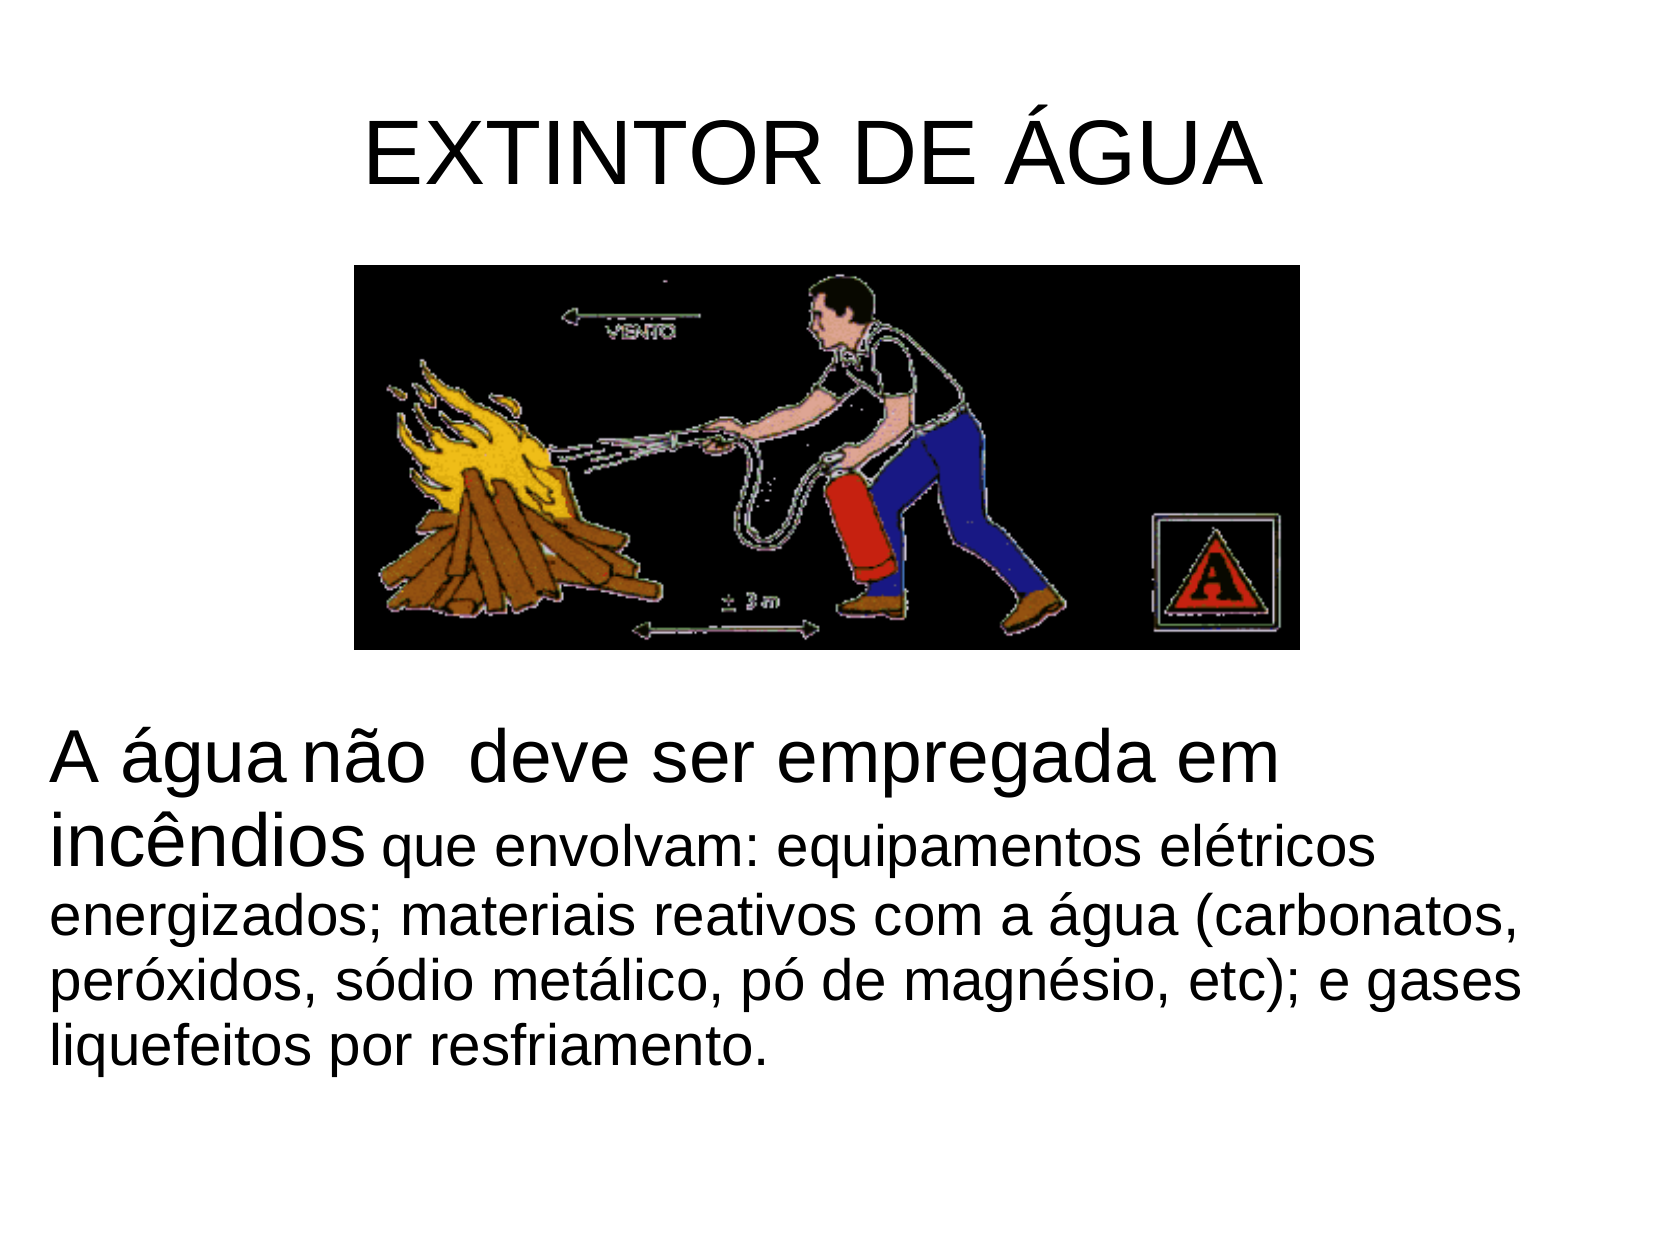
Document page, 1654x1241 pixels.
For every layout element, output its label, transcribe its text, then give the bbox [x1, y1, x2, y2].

title EXTINTOR DE ÁGUA [82, 49, 1571, 257]
picture [354, 265, 1300, 650]
text_box A água não deve ser empregada em incêndios que envolvam: equipamentos elétricos energizados; materiais reativos com a água (carbonatos, peróxidos, sódio metálico, pó de magnésio, etc); e gases liquefeitos por resfriamento. [35, 707, 1654, 1140]
